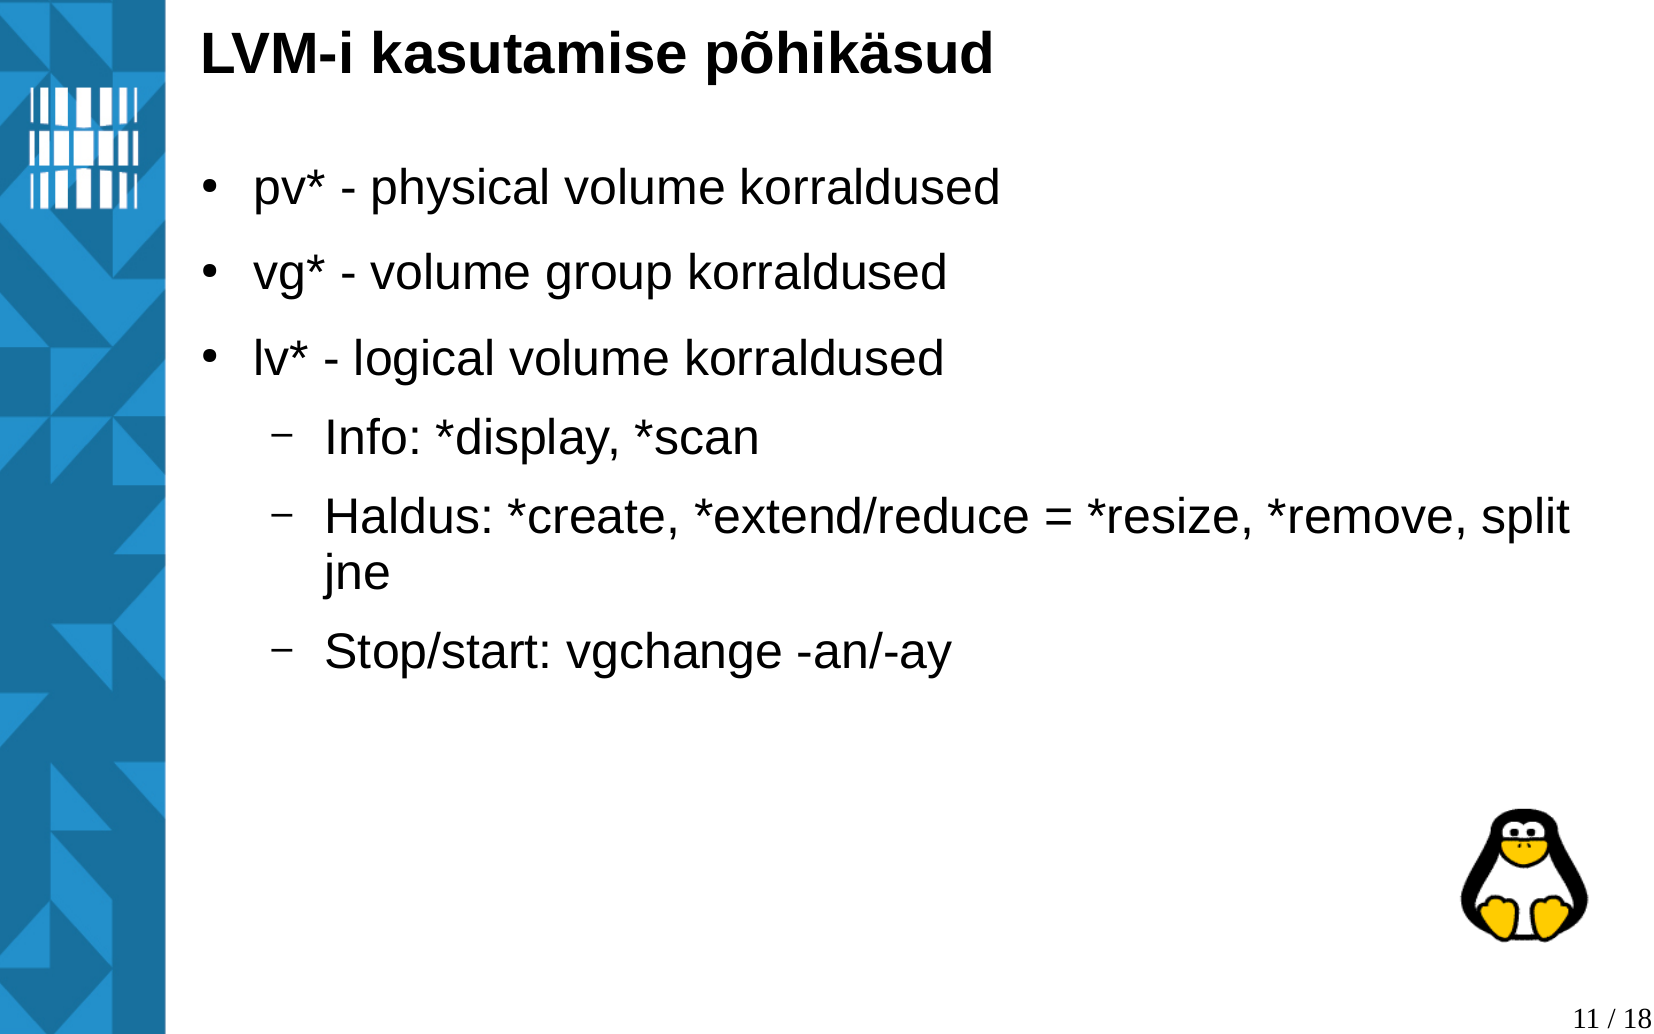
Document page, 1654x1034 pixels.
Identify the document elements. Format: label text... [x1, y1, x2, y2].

picture [1416, 769, 1630, 957]
title LVM-i kasutamise põhikäsud [200, 1, 1532, 105]
list pv* - physical volume korraldused vg* - volume group korraldused lv* - logical volume korraldused Info: *display, *scan Haldus: *create, *extend/reduce = *resize, *remove, split jne Stop/start: vgchange -an/-ay [183, 159, 1597, 842]
